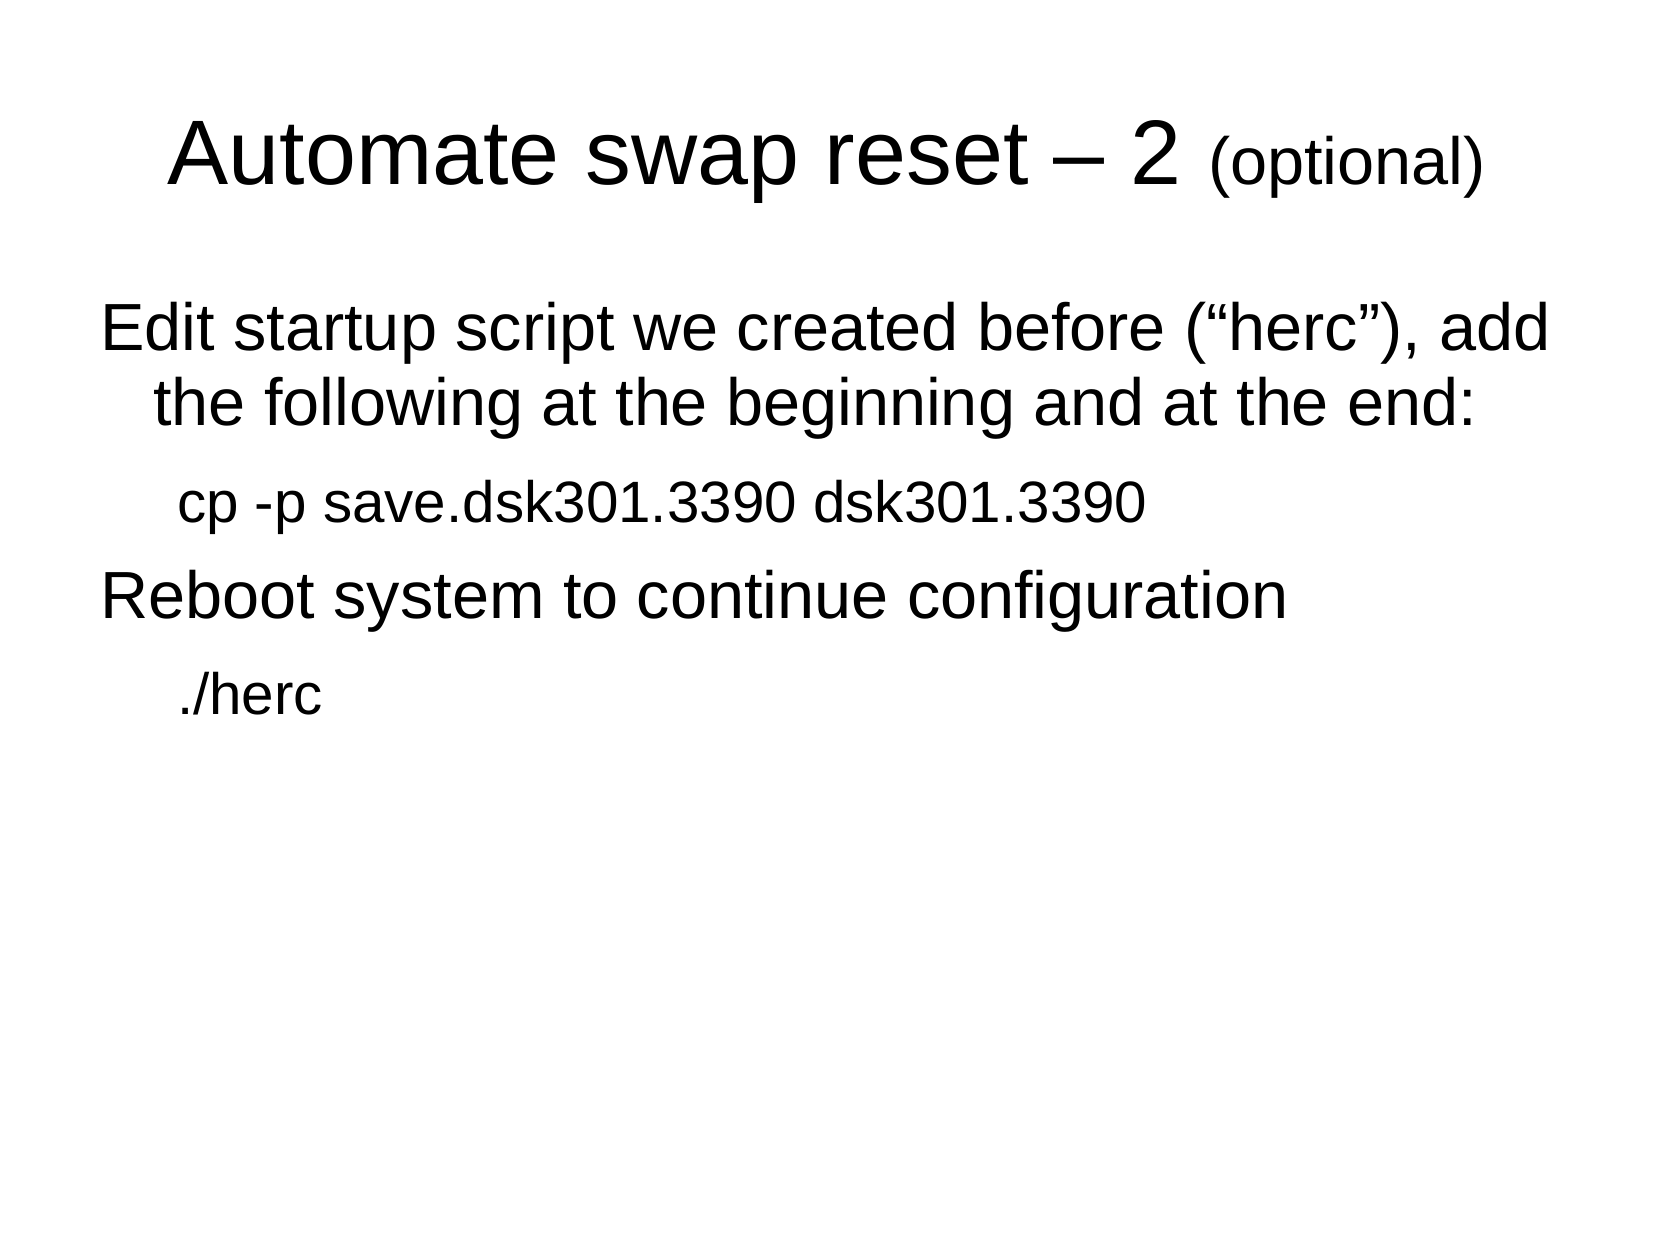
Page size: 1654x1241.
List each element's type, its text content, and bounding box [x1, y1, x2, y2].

list Edit startup script we created before (“herc”), add the following at the beginning and at the end: cp -p save.dsk301.3390 dsk301.3390 Reboot system to continue configuration ./herc [82, 290, 1571, 1109]
title Automate swap reset – 2 (optional) [82, 49, 1571, 257]
